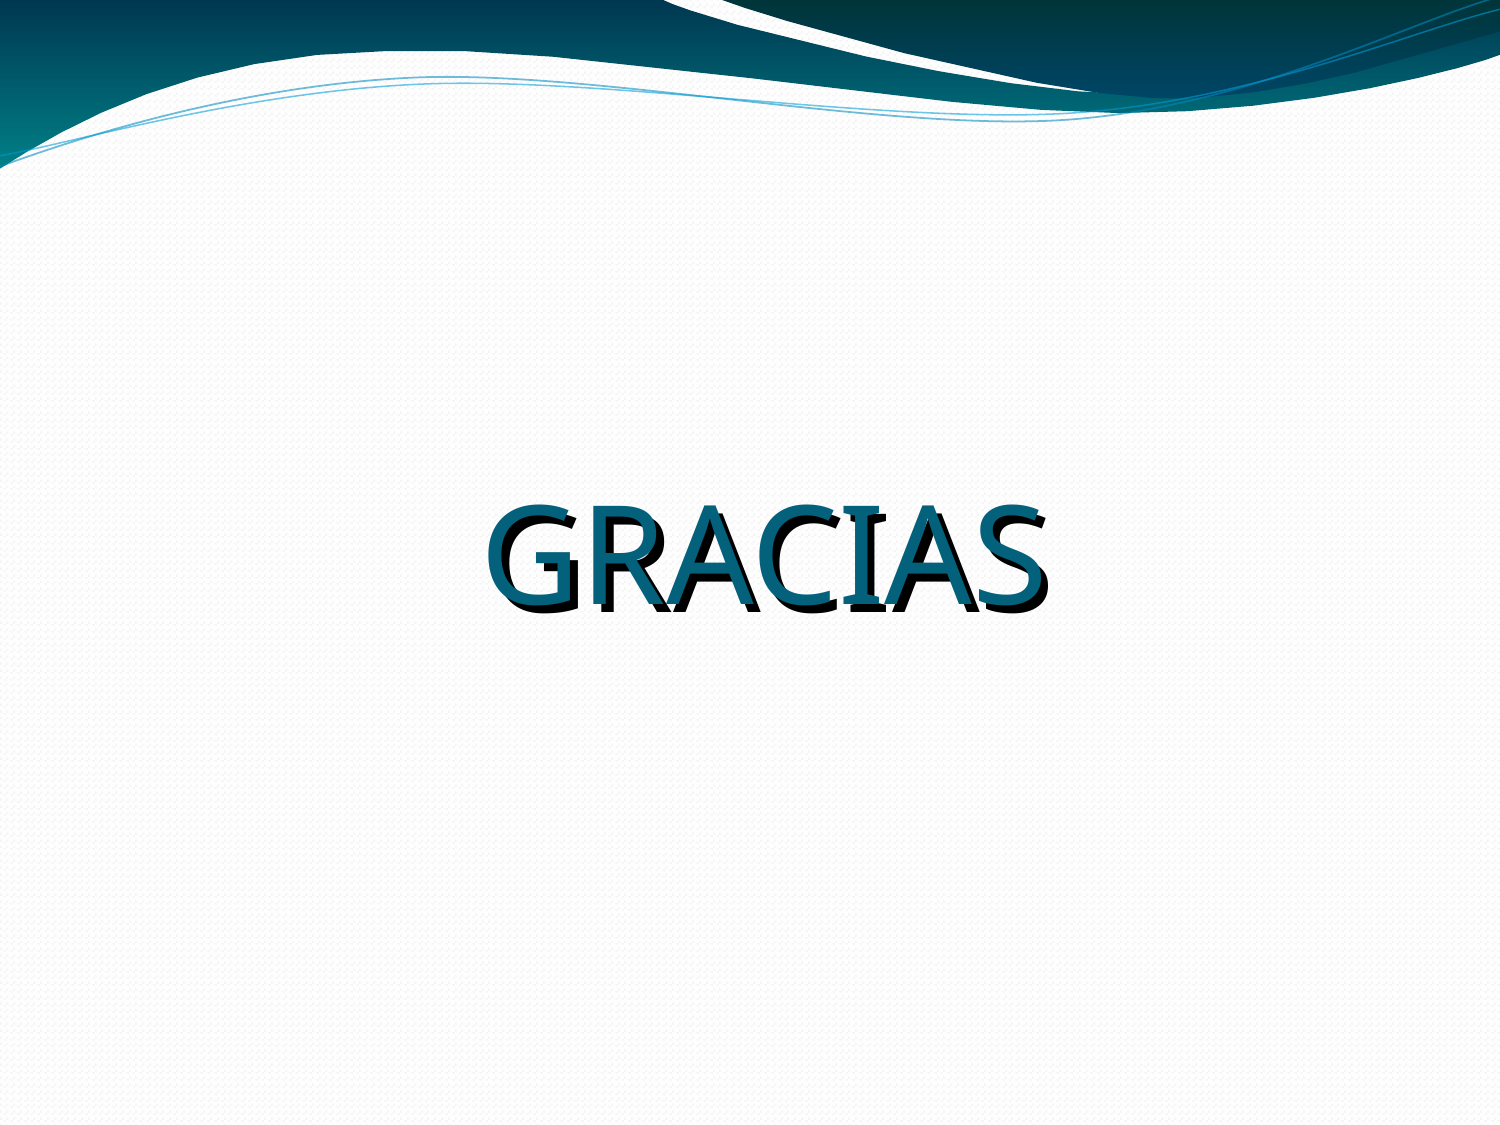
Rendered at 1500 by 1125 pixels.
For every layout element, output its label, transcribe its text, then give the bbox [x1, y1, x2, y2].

title GRACIAS [230, 444, 1299, 632]
